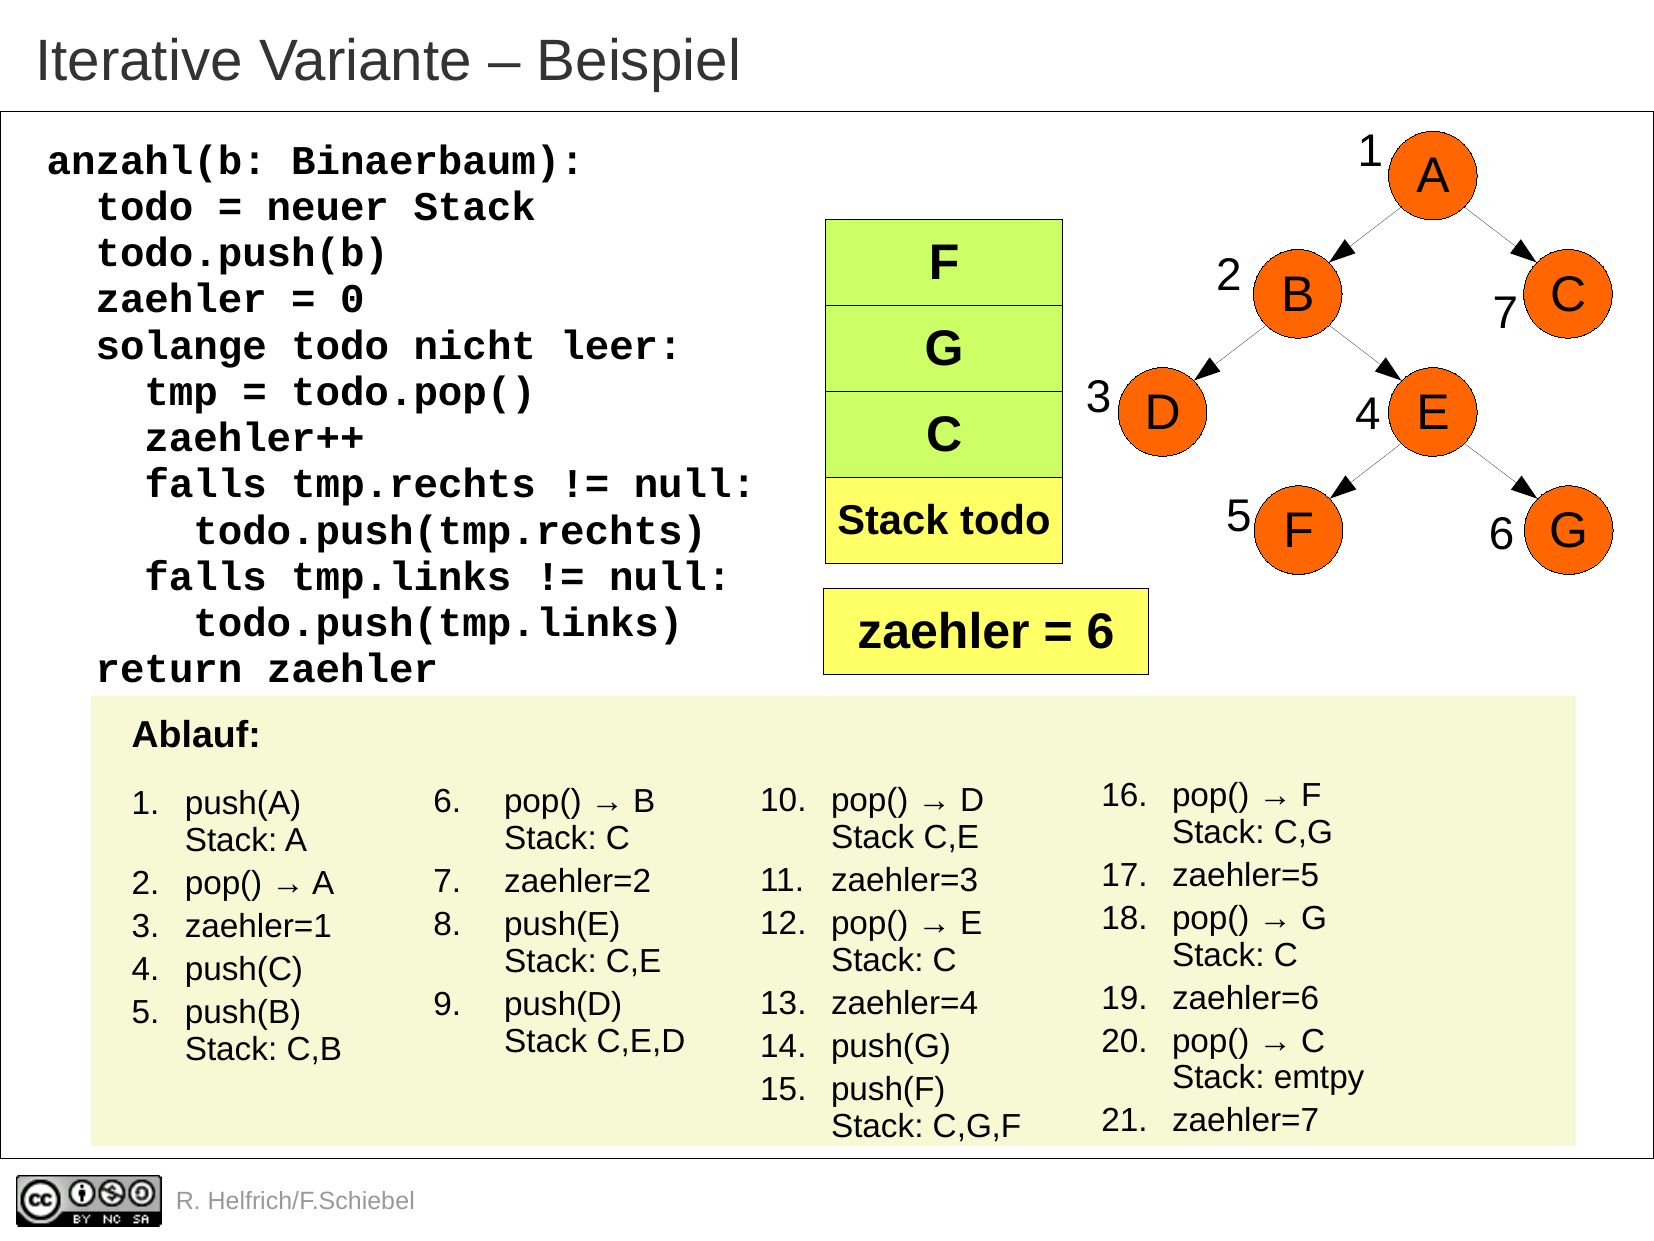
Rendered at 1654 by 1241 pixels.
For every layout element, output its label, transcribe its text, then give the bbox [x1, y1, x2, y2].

text_box 2 [1201, 241, 1261, 308]
text_box E [1388, 367, 1478, 457]
text_box 3 [1071, 363, 1131, 430]
title Iterative Variante – Beispiel [35, 22, 1636, 100]
text_box [1440, 695, 1576, 1146]
text_box [861, 695, 1101, 1146]
text_box 7 [1477, 279, 1538, 346]
text_box 4 [1340, 380, 1400, 447]
text_box G [825, 305, 1063, 392]
picture [16, 1175, 162, 1227]
text_box F [1254, 485, 1343, 575]
text_box 6 [1474, 501, 1534, 568]
text_box Stack todo [825, 478, 1063, 564]
text_box C [825, 392, 1063, 478]
text_box 5 [1211, 482, 1271, 549]
text_box A [1388, 131, 1478, 220]
text_box [91, 701, 760, 1146]
text_box 1 [1342, 117, 1403, 204]
list anzahl(b: Binaerbaum): todo = neuer Stack todo.push(b) zaehler = 0 solange todo nicht leer: tmp = todo.pop() zaehler++ falls tmp.rechts != null: todo.push(tmp.rechts) falls tmp.links != null: todo.push(tmp.links) return zaehler [46, 140, 861, 701]
text_box C [1523, 249, 1613, 339]
list pop() → B Stack: C zaehler=2 push(E) Stack: C,E push(D) Stack C,E,D [433, 702, 760, 1127]
text_box D [1118, 367, 1207, 457]
text_box B [1253, 249, 1343, 339]
list pop() → F Stack: C,G zaehler=5 pop() → G Stack: C zaehler=6 pop() → C Stack: emtpy zaehler=7 [1101, 695, 1440, 1225]
text_box zaehler = 6 [823, 588, 1149, 675]
list pop() → D Stack C,E zaehler=3 pop() → E Stack: C zaehler=4 push(G) push(F) Stack: C,G,F [760, 701, 1091, 1230]
list Ablauf: push(A) Stack: A pop() → A zaehler=1 push(C) push(B) Stack: C,B [131, 713, 447, 1143]
text_box G [1524, 485, 1614, 575]
text_box F [825, 219, 1063, 305]
